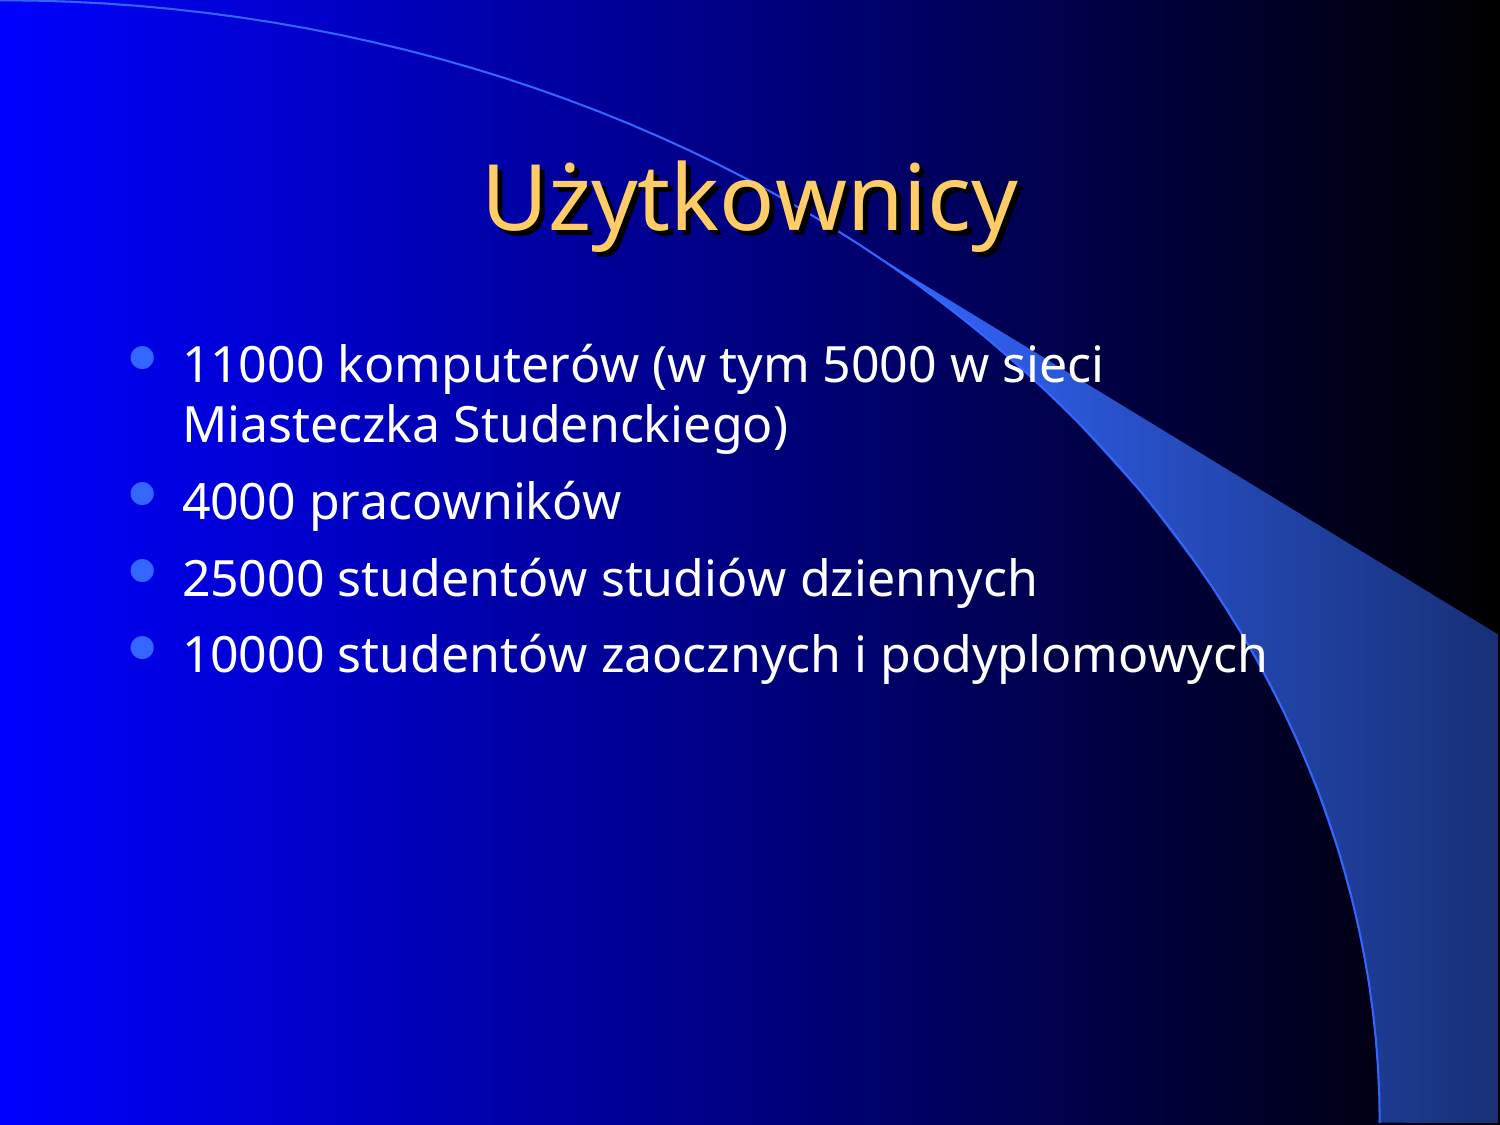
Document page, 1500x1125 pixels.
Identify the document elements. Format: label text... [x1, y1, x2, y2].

list 11000 komputerów (w tym 5000 w sieci Miasteczka Studenckiego) 4000 pracowników 25000 studentów studiów dziennych 10000 studentów zaocznych i podyplomowych [112, 324, 1388, 1000]
title Użytkownicy [112, 99, 1388, 288]
